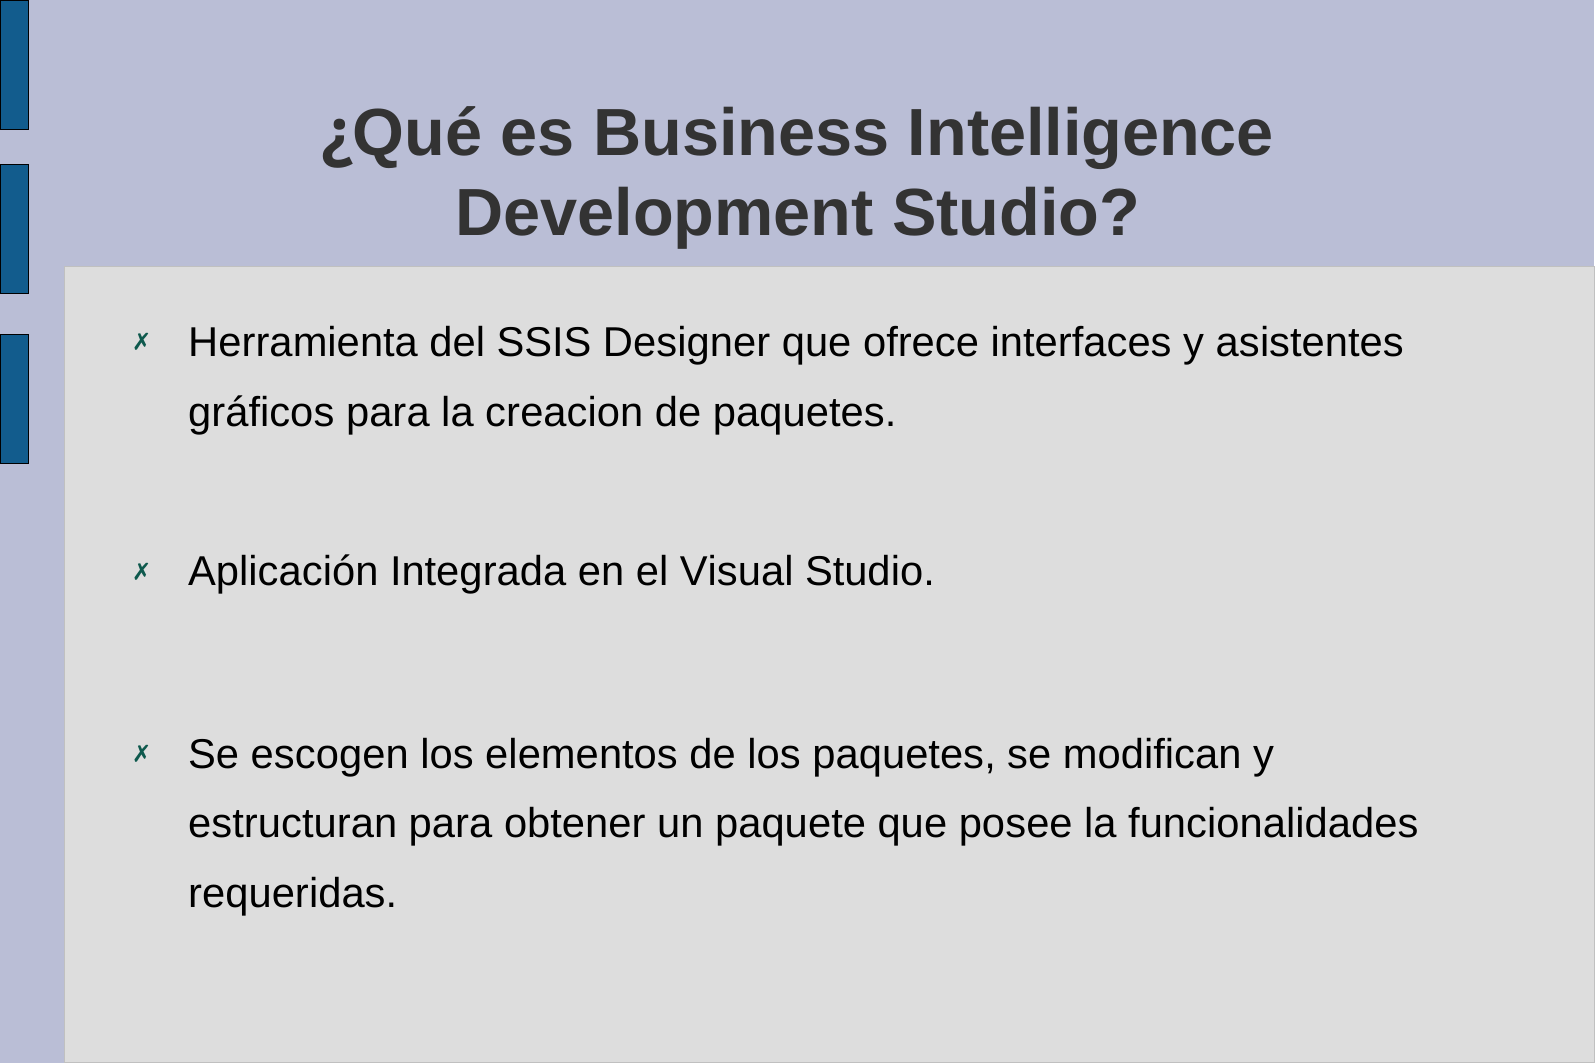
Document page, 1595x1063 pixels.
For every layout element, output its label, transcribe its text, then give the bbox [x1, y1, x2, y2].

title ¿Qué es Business Intelligence Development Studio? [117, 78, 1479, 256]
list Herramienta del SSIS Designer que ofrece interfaces y asistentes gráficos para la creacion de paquetes. Aplicación Integrada en el Visual Studio. Se escogen los elementos de los paquetes, se modifican y estructuran para obtener un paquete que posee la funcionalidades requeridas. [117, 295, 1479, 966]
